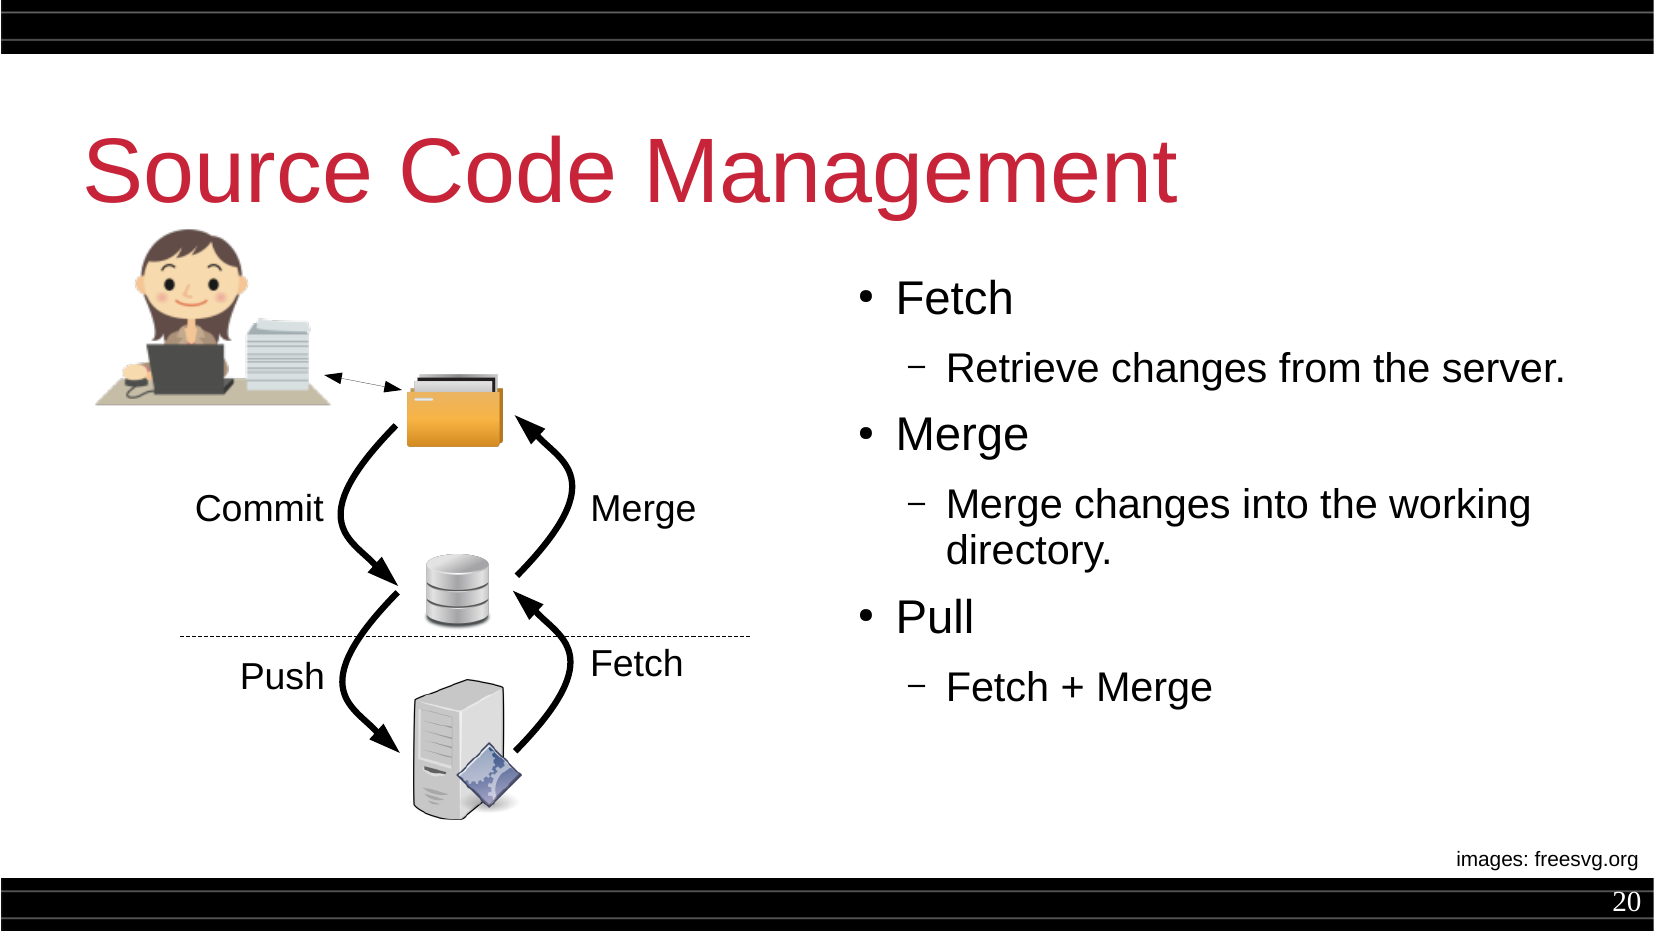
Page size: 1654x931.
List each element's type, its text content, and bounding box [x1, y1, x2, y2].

text_box Commit [180, 480, 350, 537]
text_box Merge [575, 480, 766, 541]
text_box Fetch [575, 635, 706, 693]
picture [95, 200, 331, 436]
title Source Code Management [82, 92, 1571, 249]
picture [1, 0, 1654, 54]
list Fetch Retrieve changes from the server. Merge Merge changes into the working directory. Pull Fetch + Merge [845, 271, 1572, 758]
text_box images: freesvg.org [1441, 840, 1654, 902]
picture [419, 554, 496, 631]
picture [407, 374, 503, 447]
picture [1, 878, 1654, 931]
picture [1630, 902, 1637, 910]
text_box Push [225, 648, 350, 706]
picture [397, 679, 537, 820]
